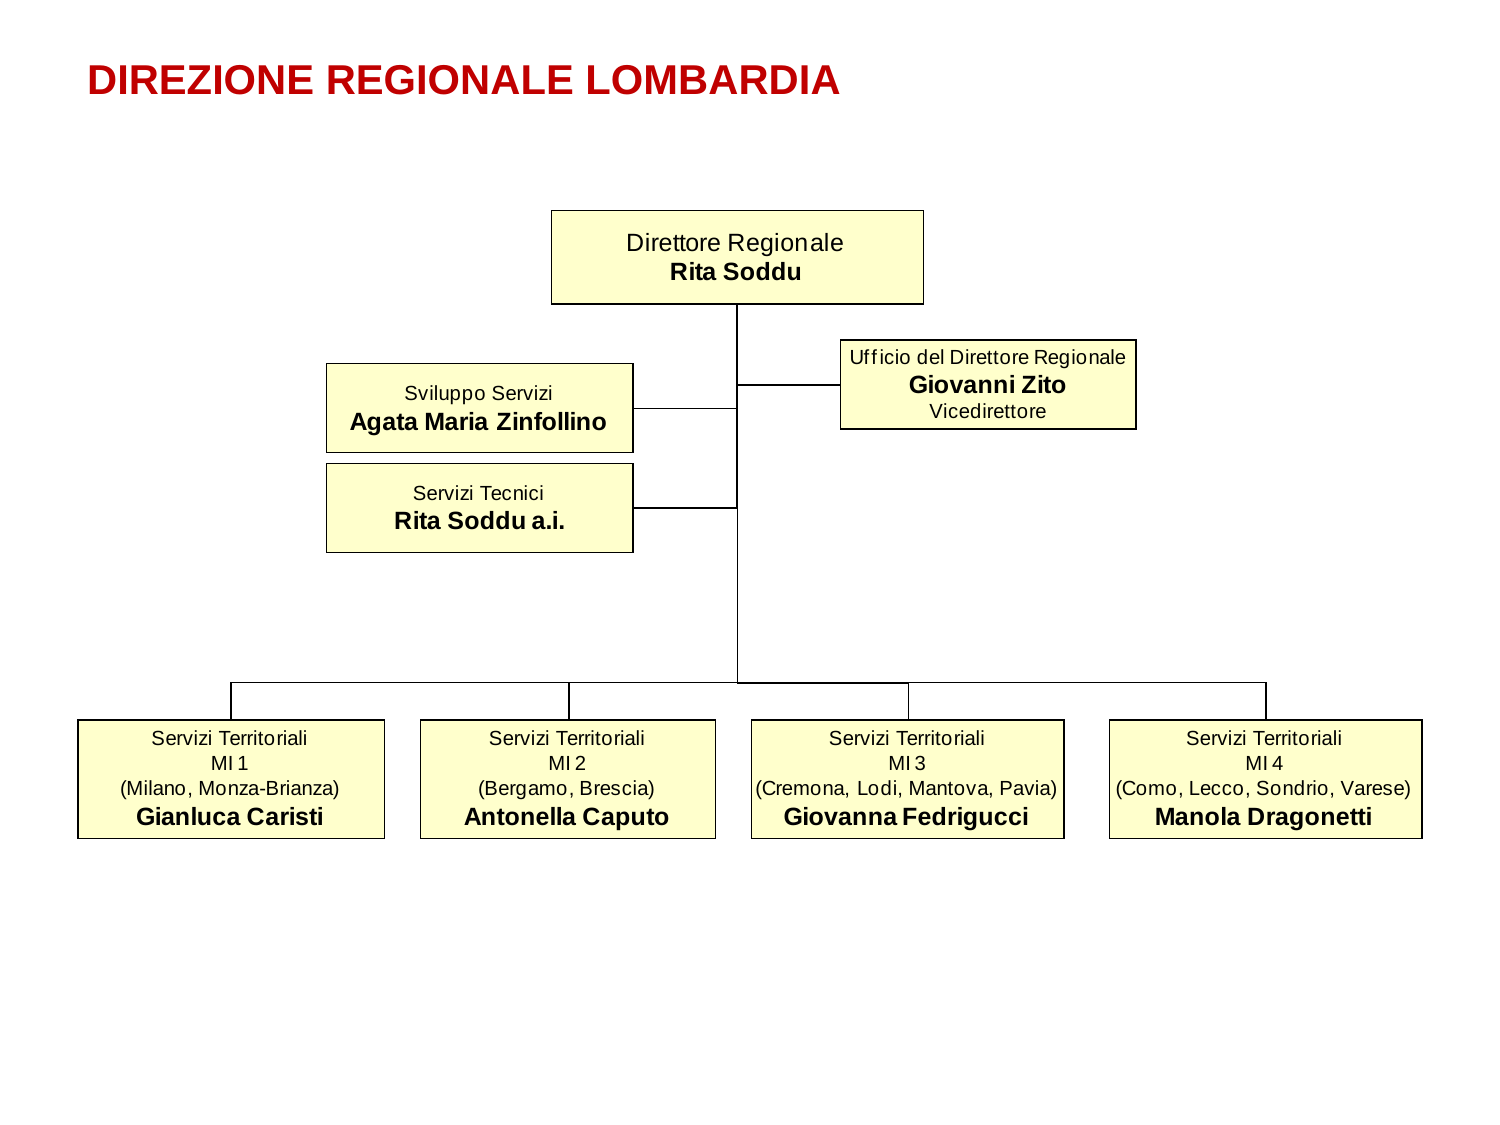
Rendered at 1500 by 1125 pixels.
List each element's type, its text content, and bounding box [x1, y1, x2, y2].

picture [75, 208, 1425, 840]
title DIREZIONE REGIONALE LOMBARDIA [72, 45, 1462, 128]
